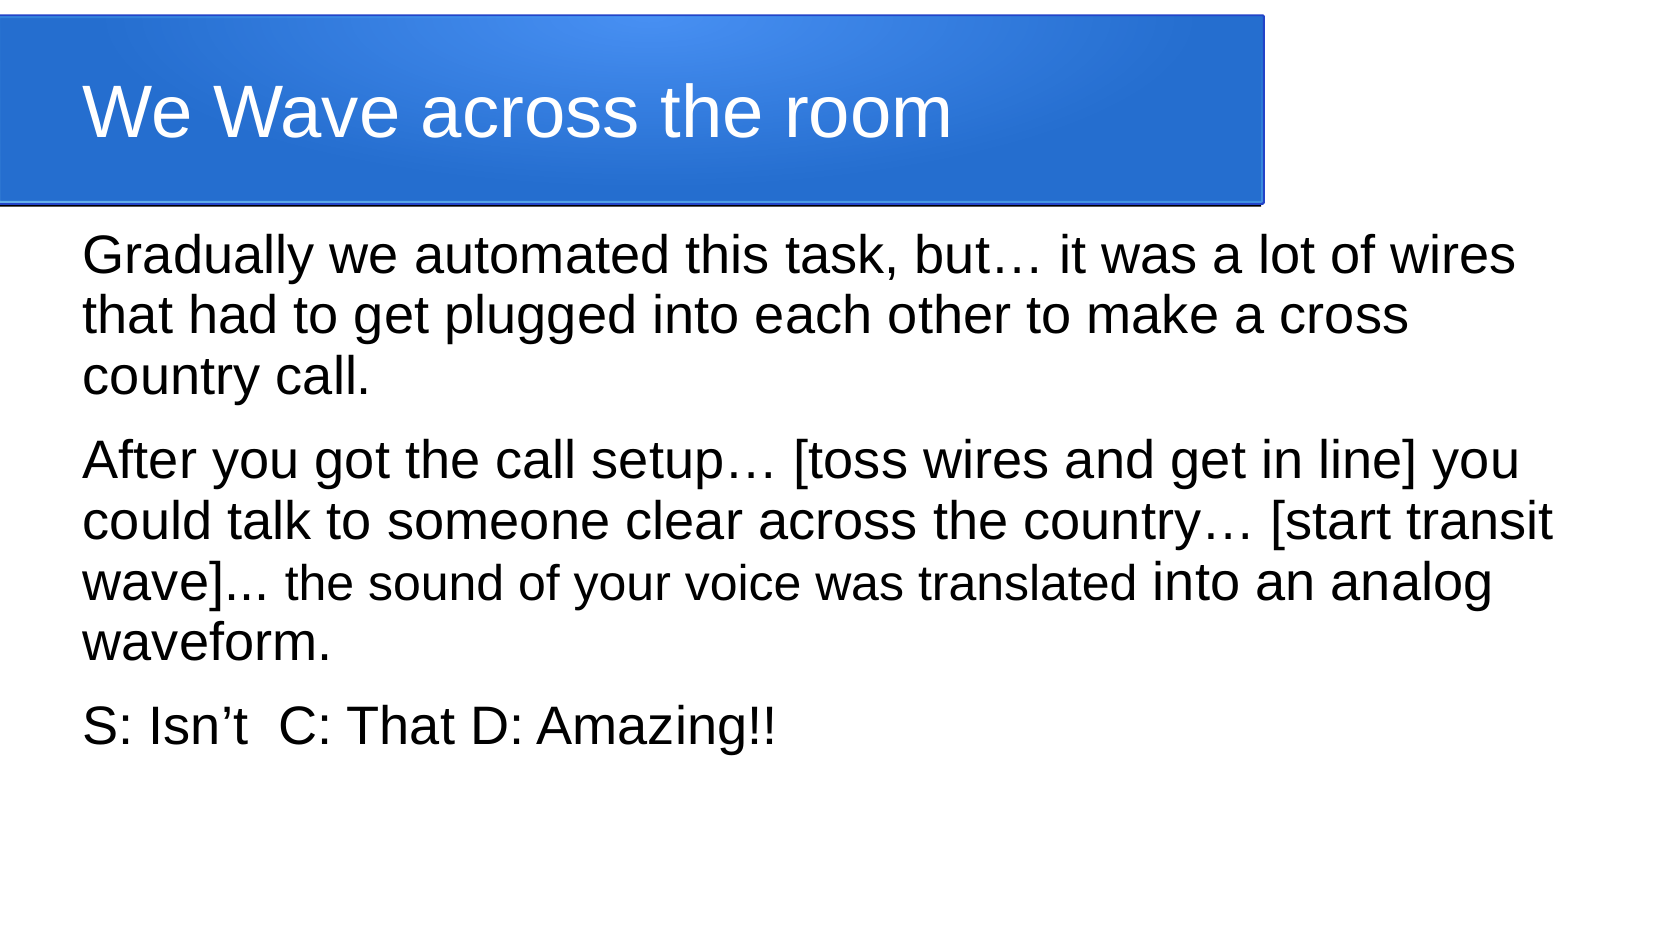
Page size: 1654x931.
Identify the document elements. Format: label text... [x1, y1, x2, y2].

title We Wave across the room [82, 35, 1235, 189]
list Gradually we automated this task, but… it was a lot of wires that had to get plugged into each other to make a cross country call. After you got the call setup… [toss wires and get in line] you could talk to someone clear across the country… [start transit wave]... the sound of your voice was translated into an analog waveform. S: Isn’t C: That D: Amazing!! [82, 224, 1571, 764]
